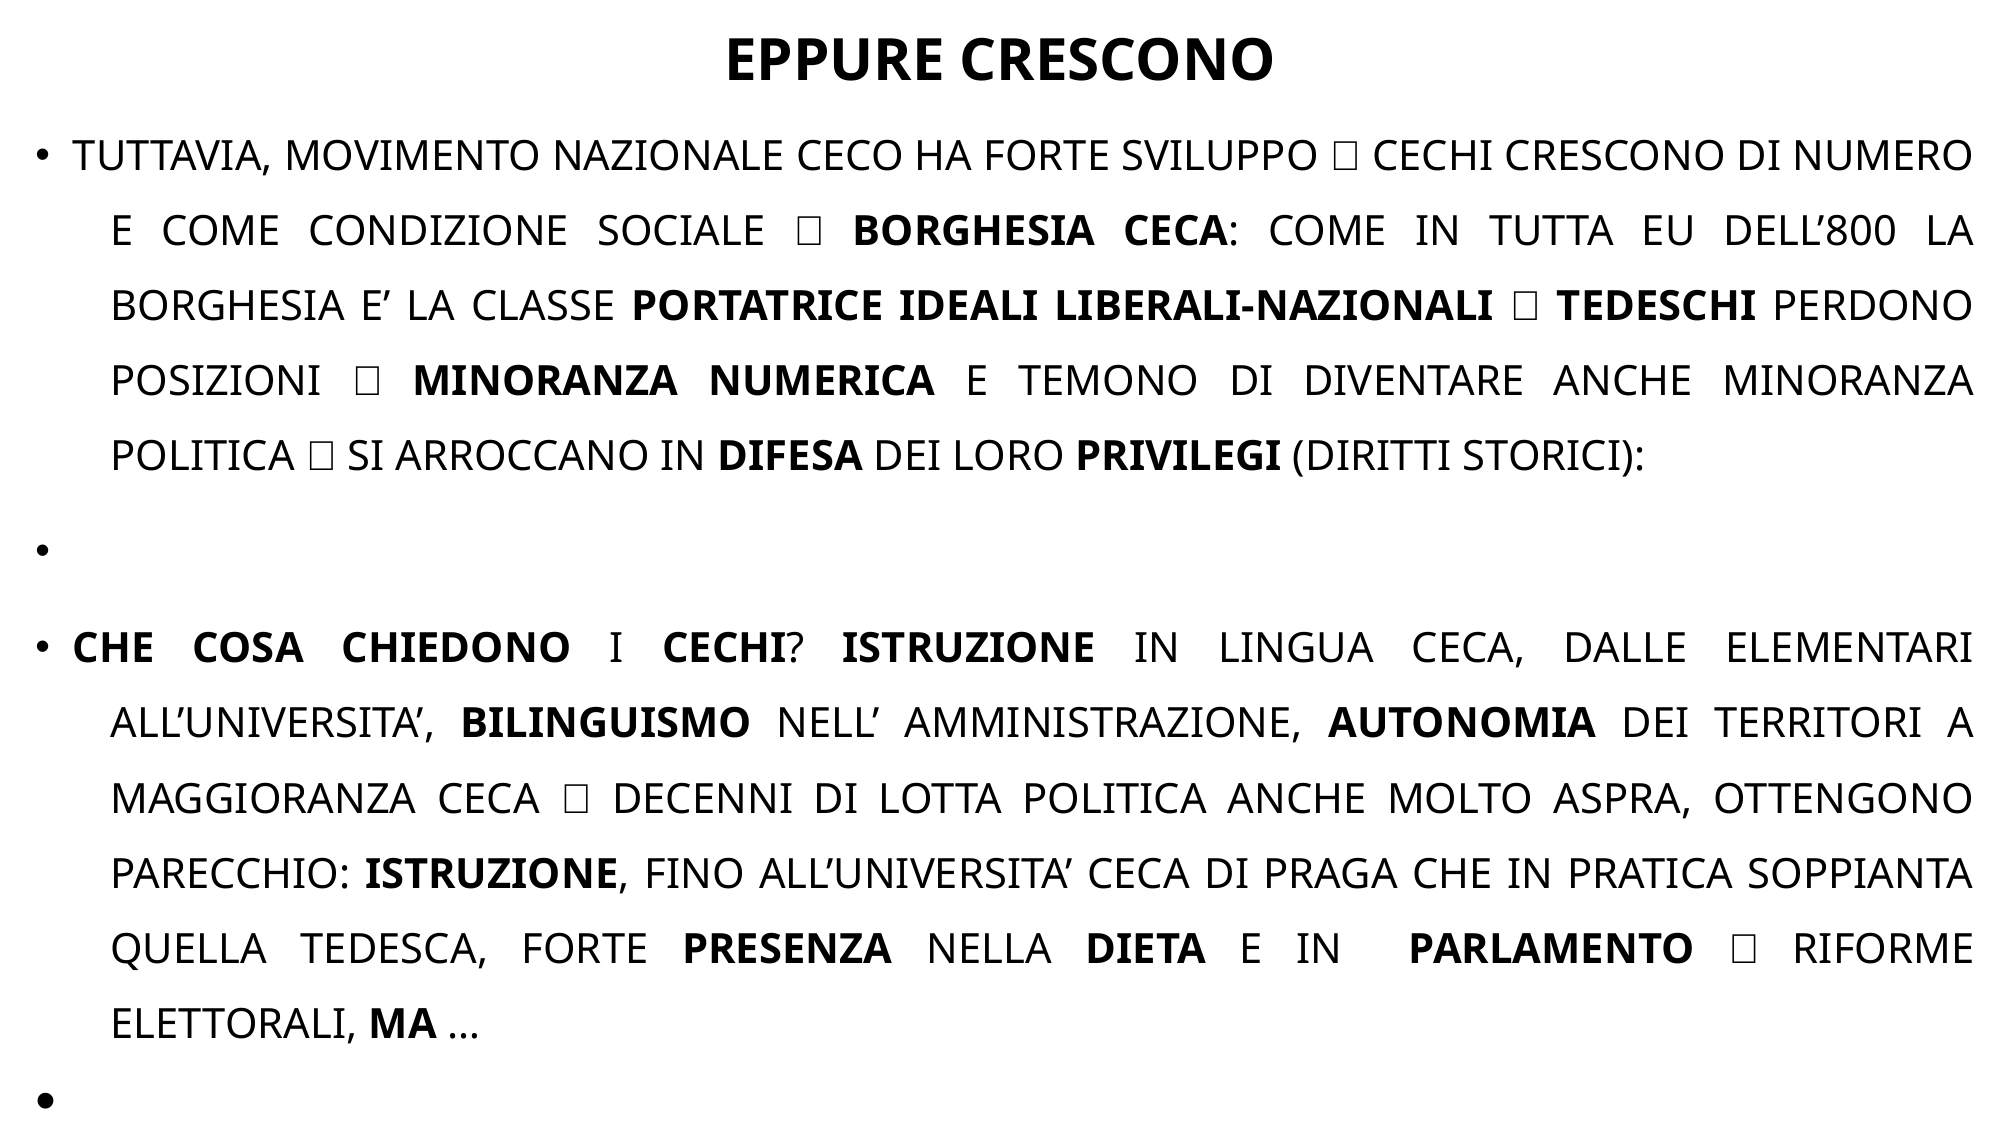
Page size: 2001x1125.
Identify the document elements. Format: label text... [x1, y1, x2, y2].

list TUTTAVIA, MOVIMENTO NAZIONALE CECO HA FORTE SVILUPPO  CECHI CRESCONO DI NUMERO E COME CONDIZIONE SOCIALE  BORGHESIA CECA: COME IN TUTTA EU DELL’800 LA BORGHESIA E’ LA CLASSE PORTATRICE IDEALI LIBERALI-NAZIONALI  TEDESCHI PERDONO POSIZIONI  MINORANZA NUMERICA E TEMONO DI DIVENTARE ANCHE MINORANZA POLITICA  SI ARROCCANO IN DIFESA DEI LORO PRIVILEGI (DIRITTI STORICI): CHE COSA CHIEDONO I CECHI? ISTRUZIONE IN LINGUA CECA, DALLE ELEMENTARI ALL’UNIVERSITA’, BILINGUISMO NELL’ AMMINISTRAZIONE, AUTONOMIA DEI TERRITORI A MAGGIORANZA CECA  DECENNI DI LOTTA POLITICA ANCHE MOLTO ASPRA, OTTENGONO PARECCHIO: ISTRUZIONE, FINO ALL’UNIVERSITA’ CECA DI PRAGA CHE IN PRATICA SOPPIANTA QUELLA TEDESCA, FORTE PRESENZA NELLA DIETA E IN PARLAMENTO  RIFORME ELETTORALI, MA … [20, 96, 1990, 1103]
title EPPURE CRESCONO [137, 22, 1863, 96]
